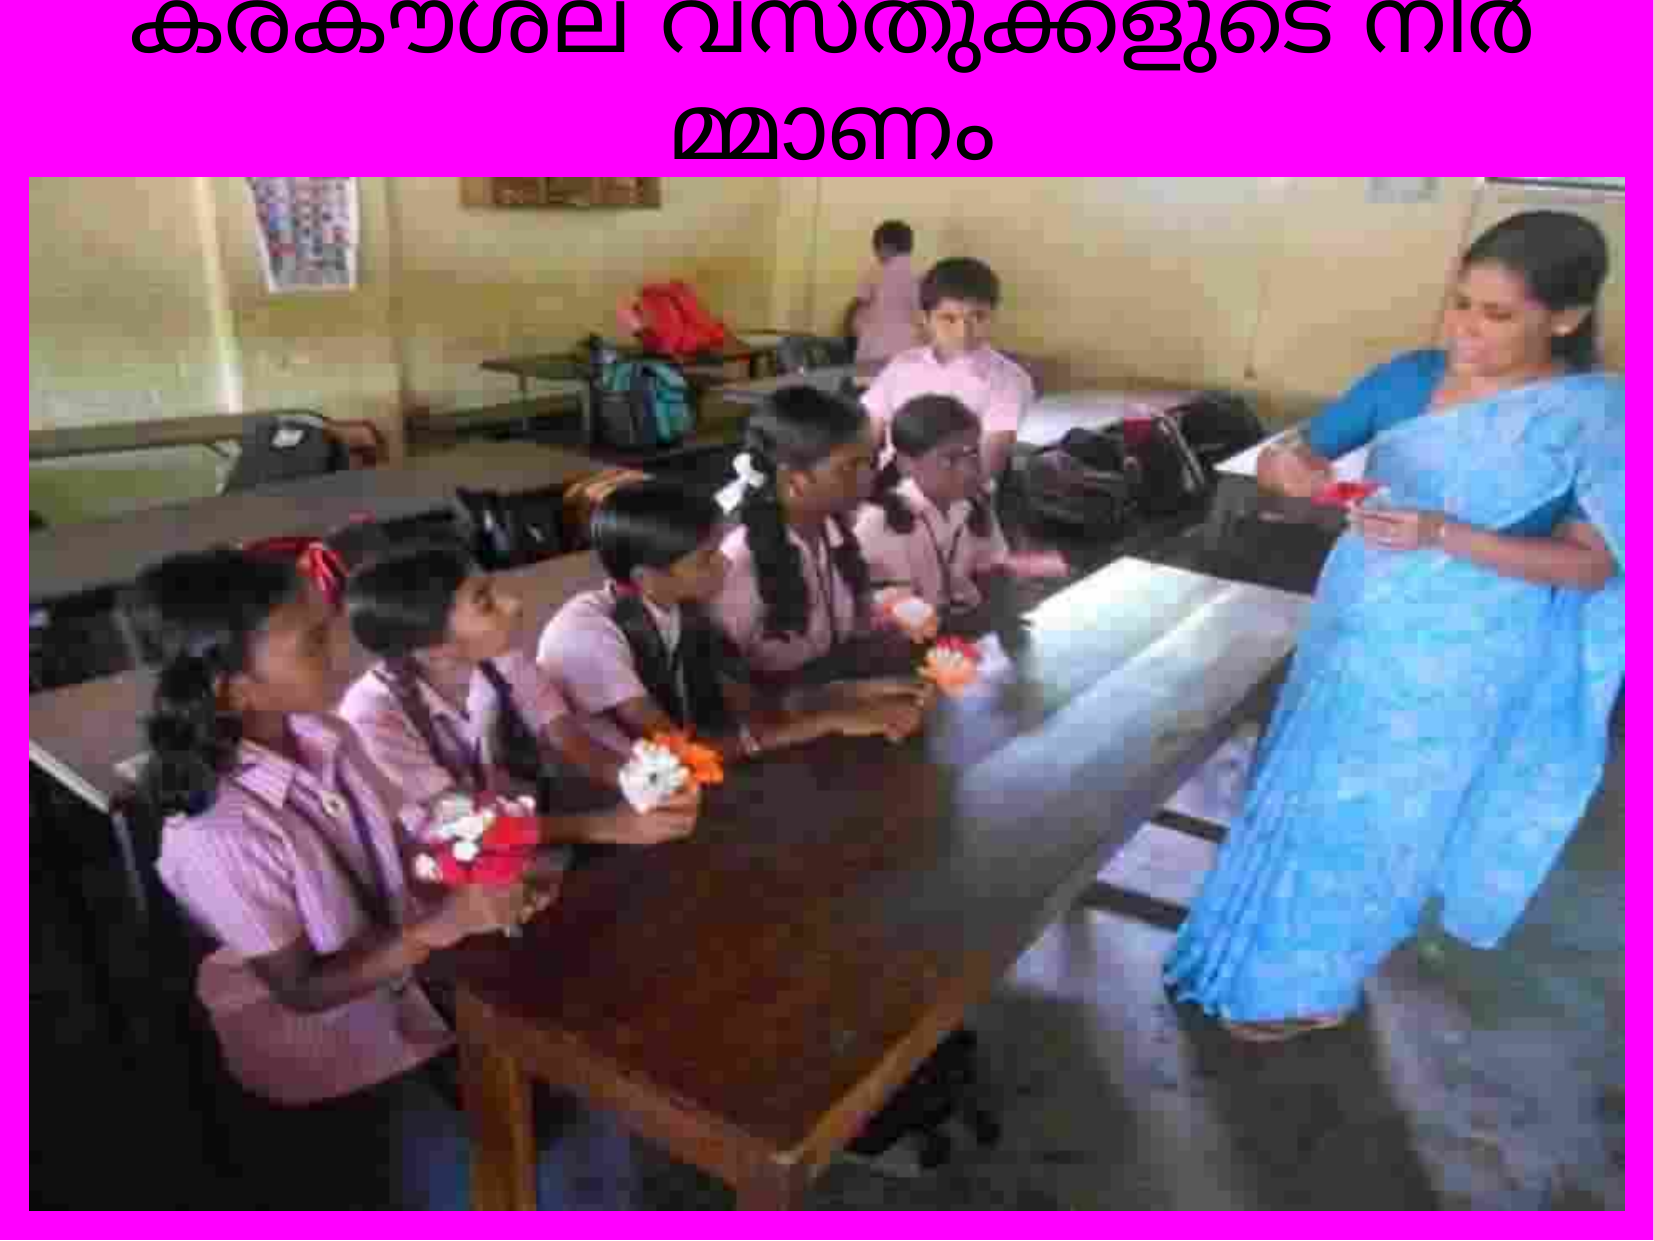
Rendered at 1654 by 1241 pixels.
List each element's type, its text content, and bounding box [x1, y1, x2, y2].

title കരകൗശല വസ്തുക്കളുടെ നിര്‍മ്മാണം [88, 0, 1577, 177]
picture [29, 177, 1625, 1211]
